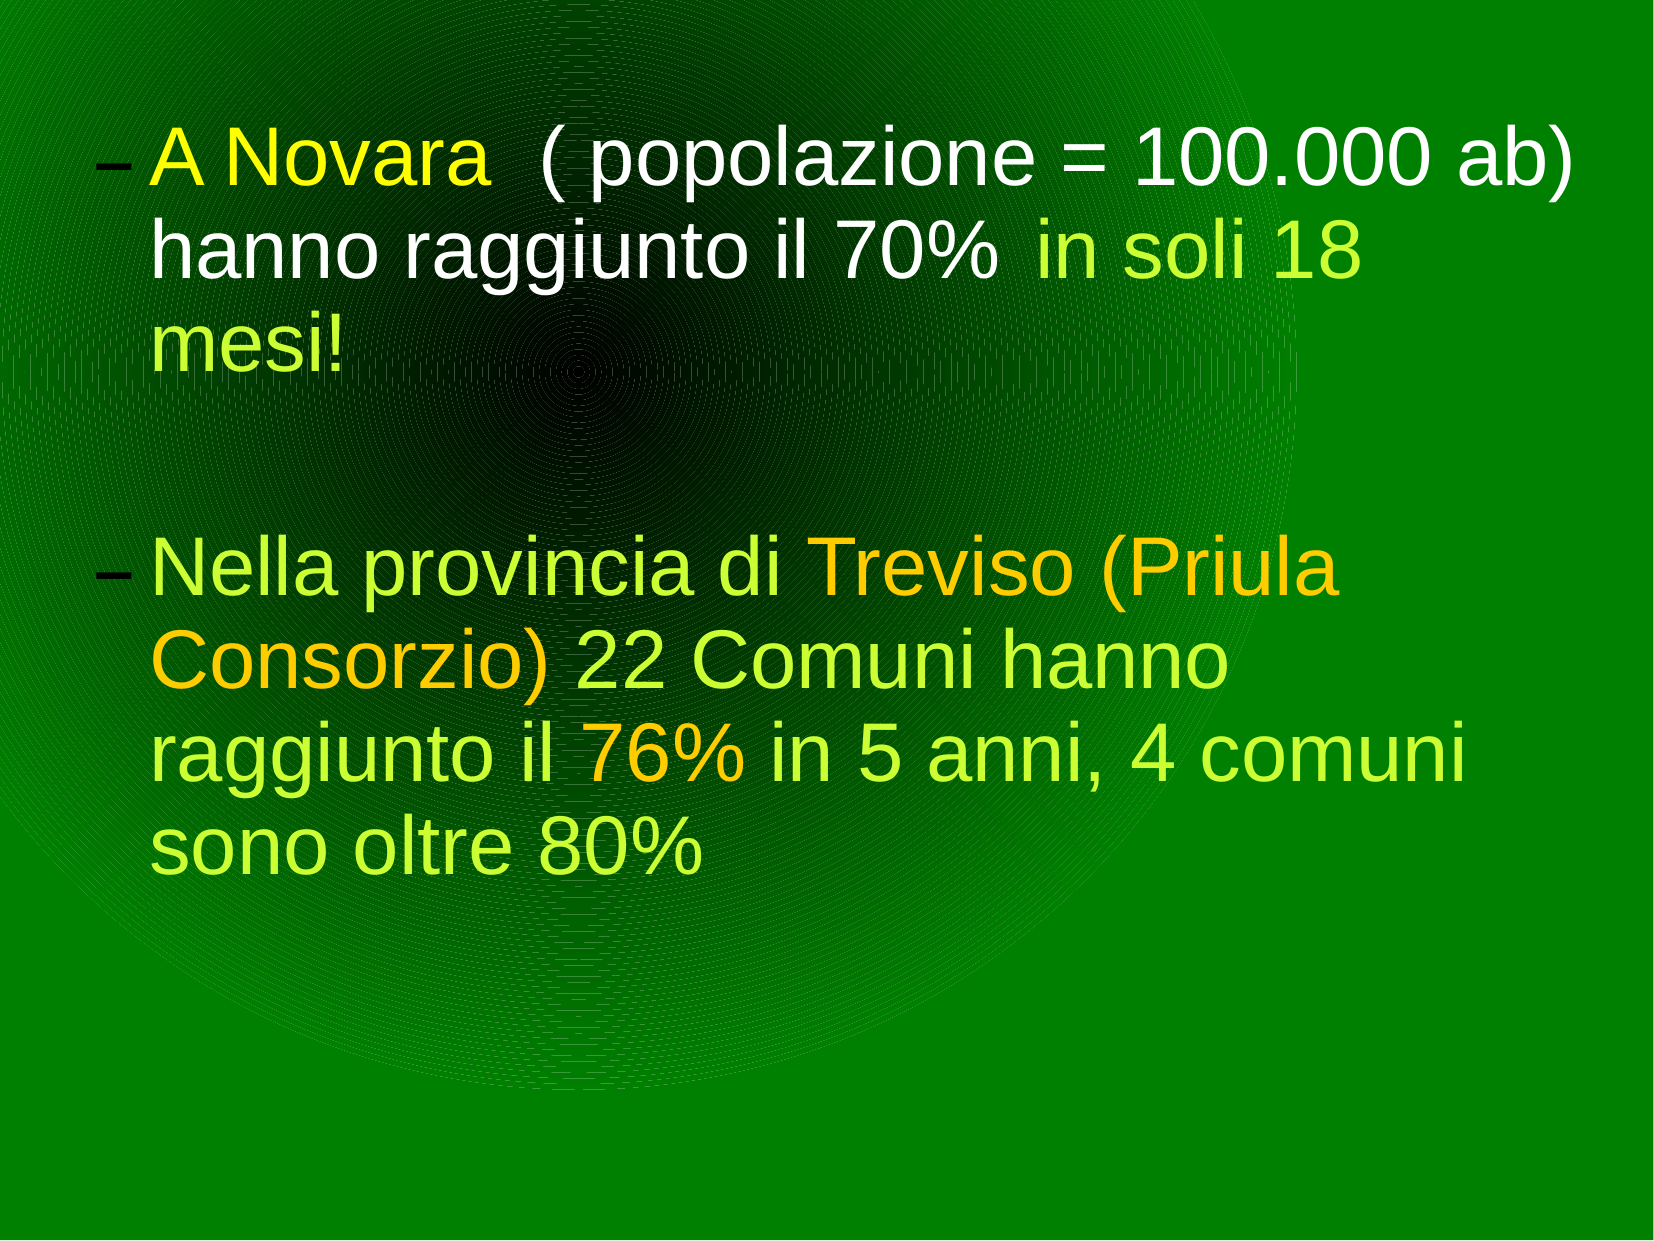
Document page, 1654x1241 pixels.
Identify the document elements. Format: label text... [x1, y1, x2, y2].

text_box A Novara ( popolazione = 100.000 ab) hanno raggiunto il 70% in soli 18 mesi! Nella provincia di Treviso (Priula Consorzio) 22 Comuni hanno raggiunto il 76% in 5 anni, 4 comuni sono oltre 80% [78, 103, 1595, 1034]
